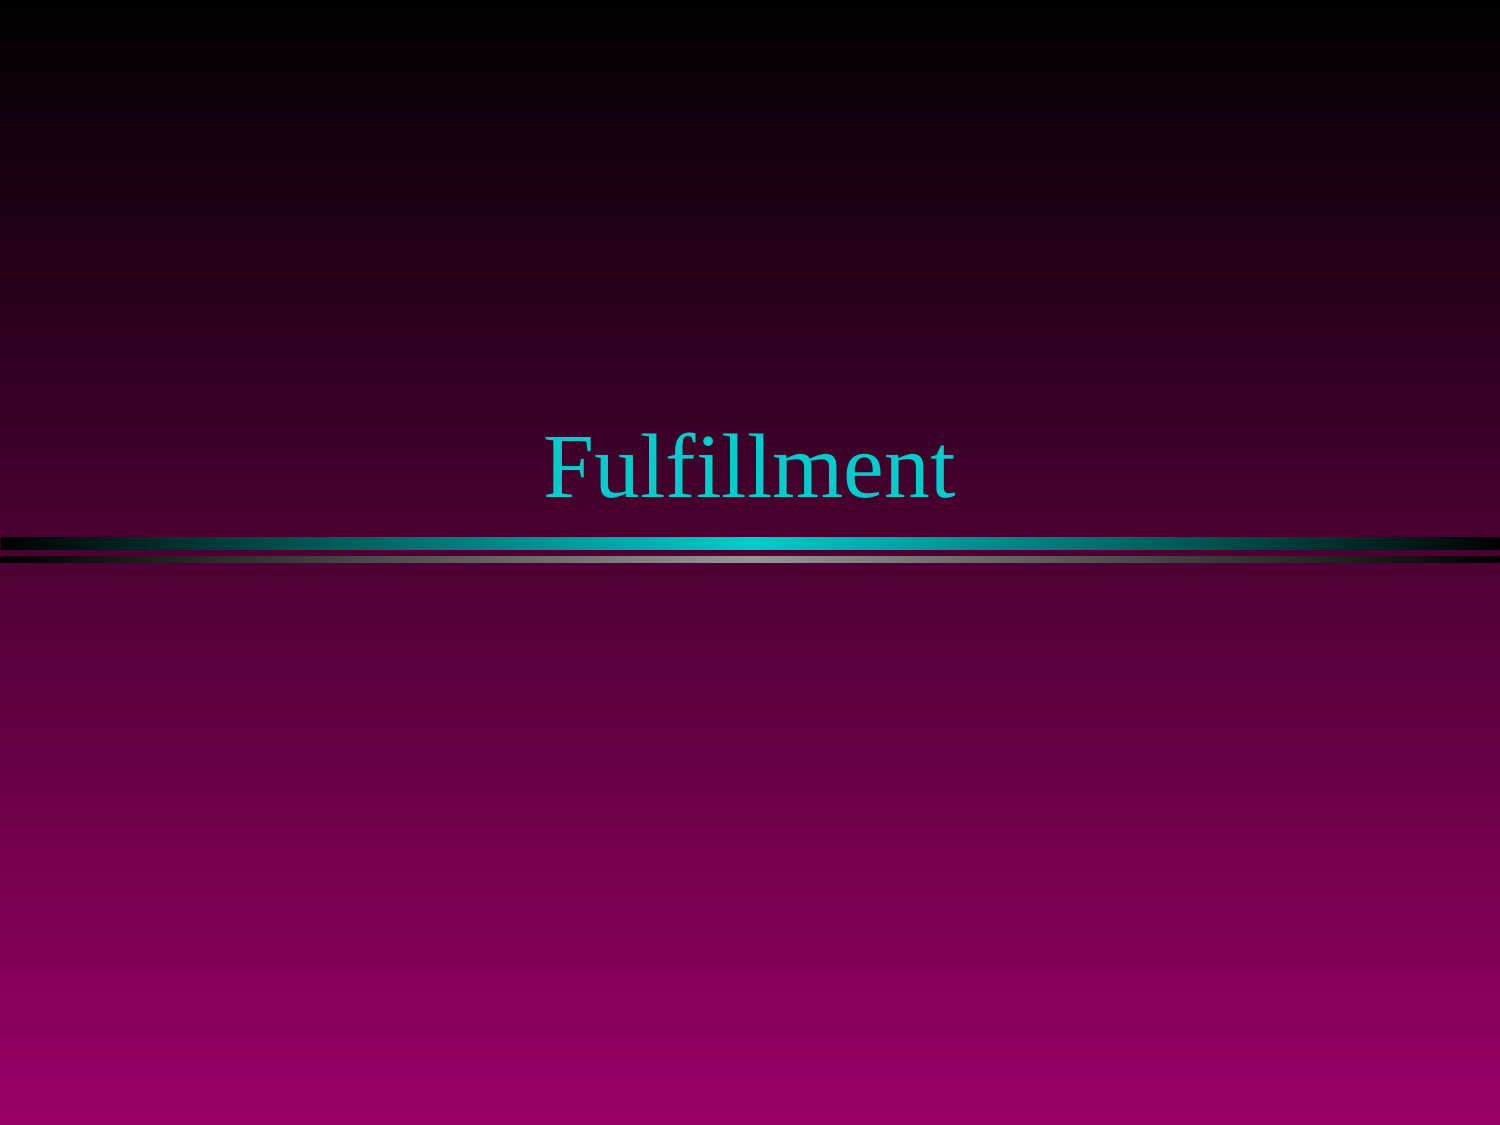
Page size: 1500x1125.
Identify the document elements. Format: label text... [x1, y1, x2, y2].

title Fulfillment [112, 337, 1388, 525]
